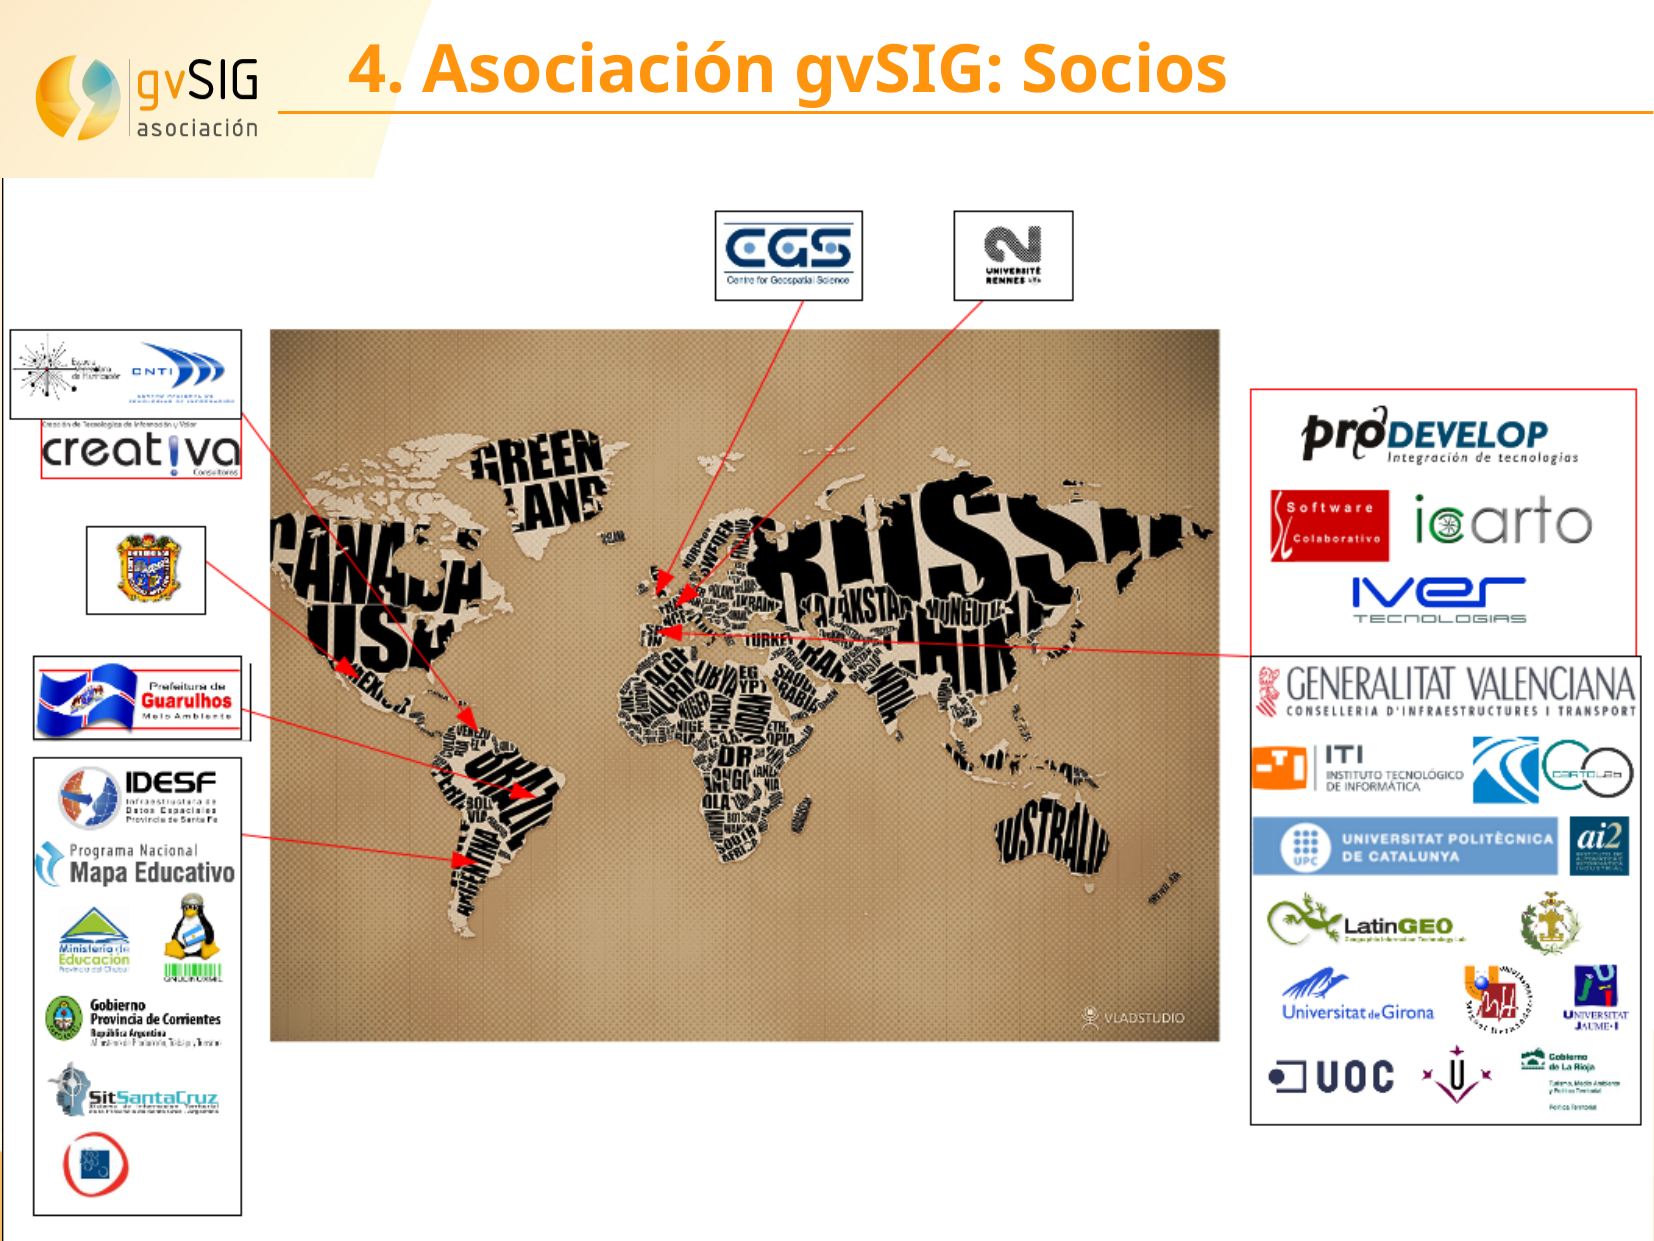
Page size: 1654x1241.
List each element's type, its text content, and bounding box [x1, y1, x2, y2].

title 4. Asociación gvSIG: Socios [348, 17, 1512, 116]
picture [0, 0, 1654, 1241]
